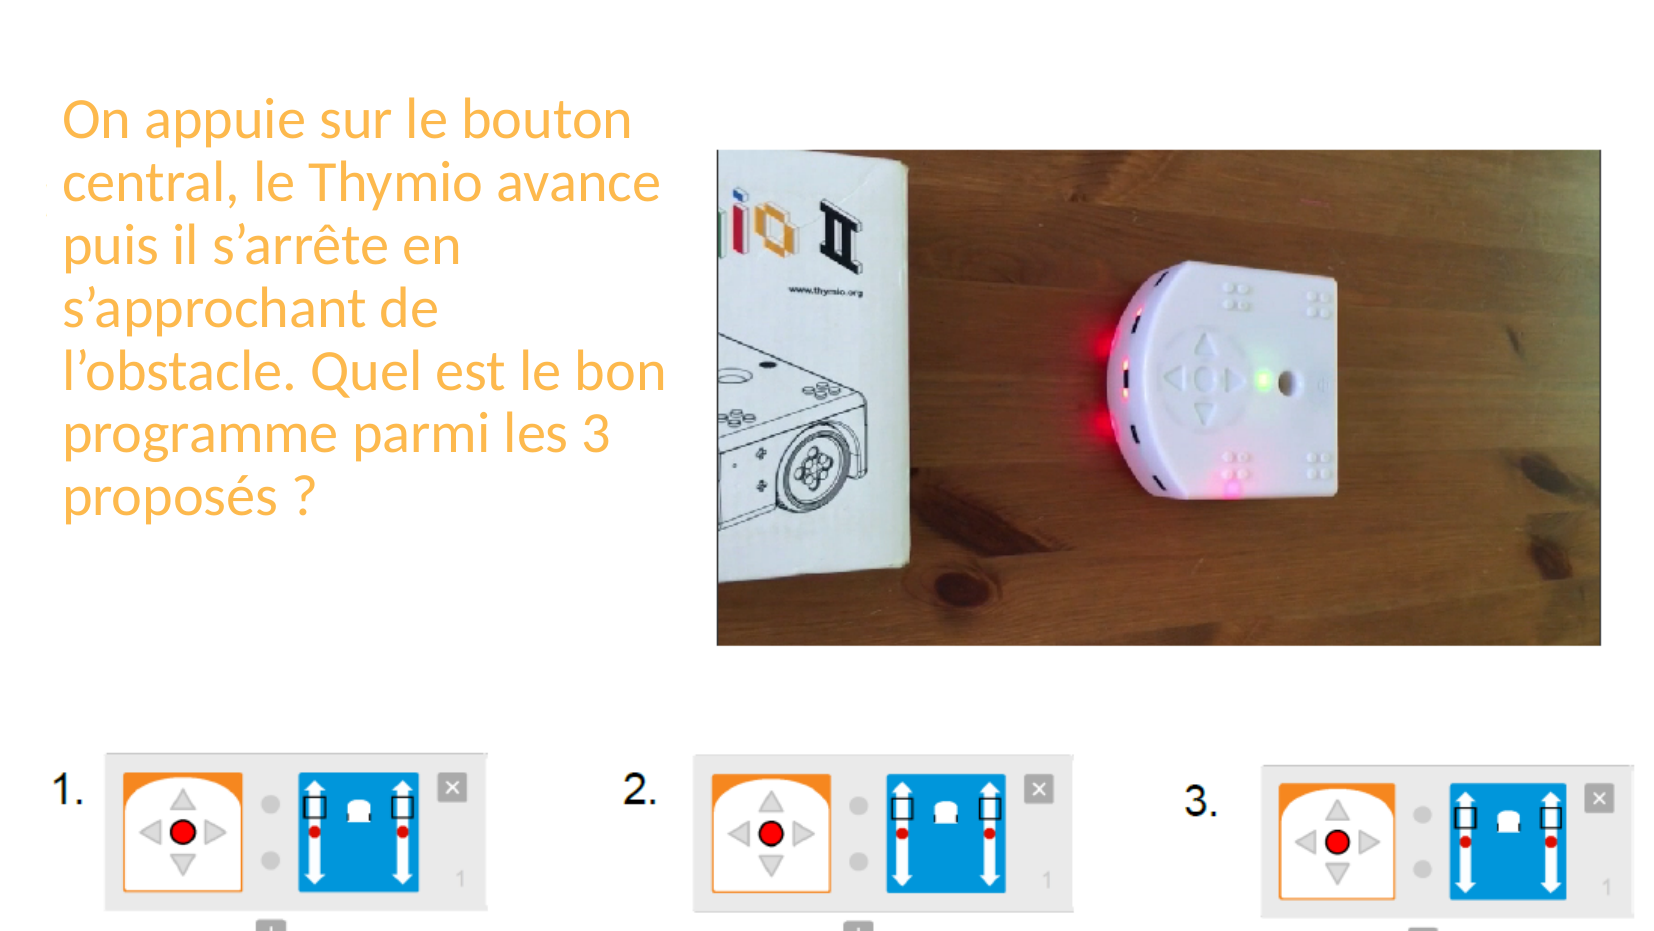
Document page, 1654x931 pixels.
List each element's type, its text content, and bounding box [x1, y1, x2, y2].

text_box On appuie sur le bouton central, le Thymio avance puis il s’arrête en s’approchant de l’obstacle. Quel est le bon programme parmi les 3 proposés ? [47, 82, 686, 538]
picture [0, 129, 1654, 931]
